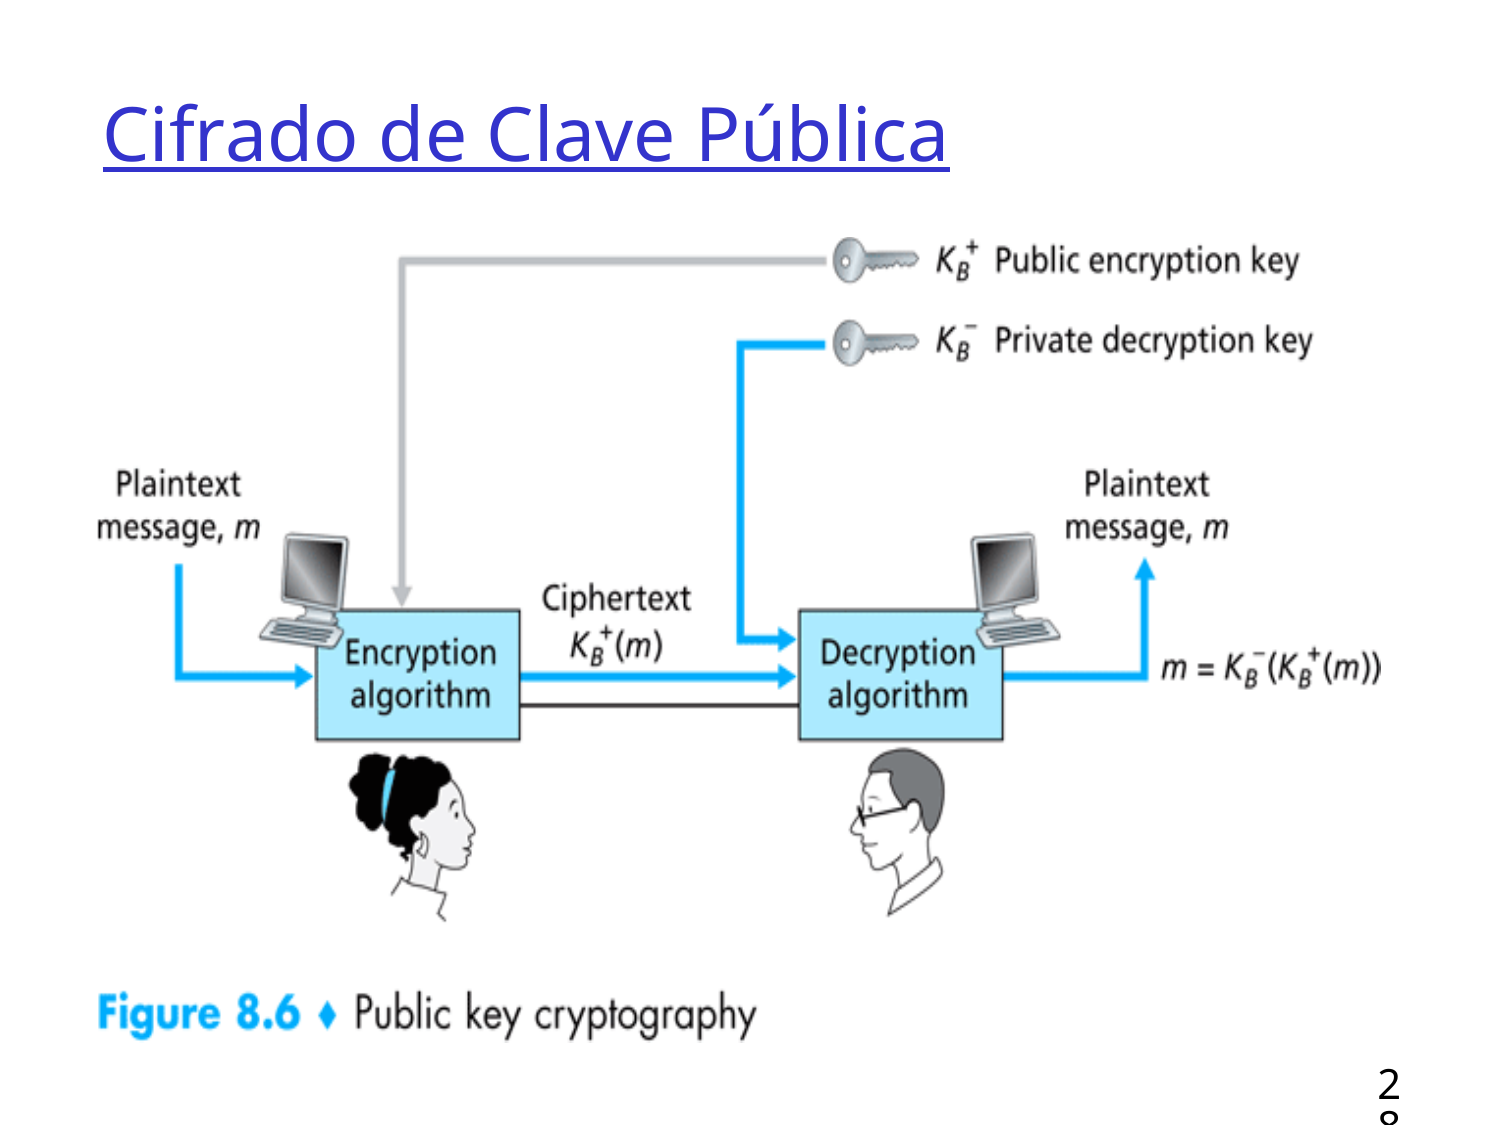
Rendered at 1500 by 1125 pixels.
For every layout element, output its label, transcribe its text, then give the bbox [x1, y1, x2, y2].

picture [97, 237, 1381, 1043]
title Cifrado de Clave Pública [87, 37, 1363, 225]
